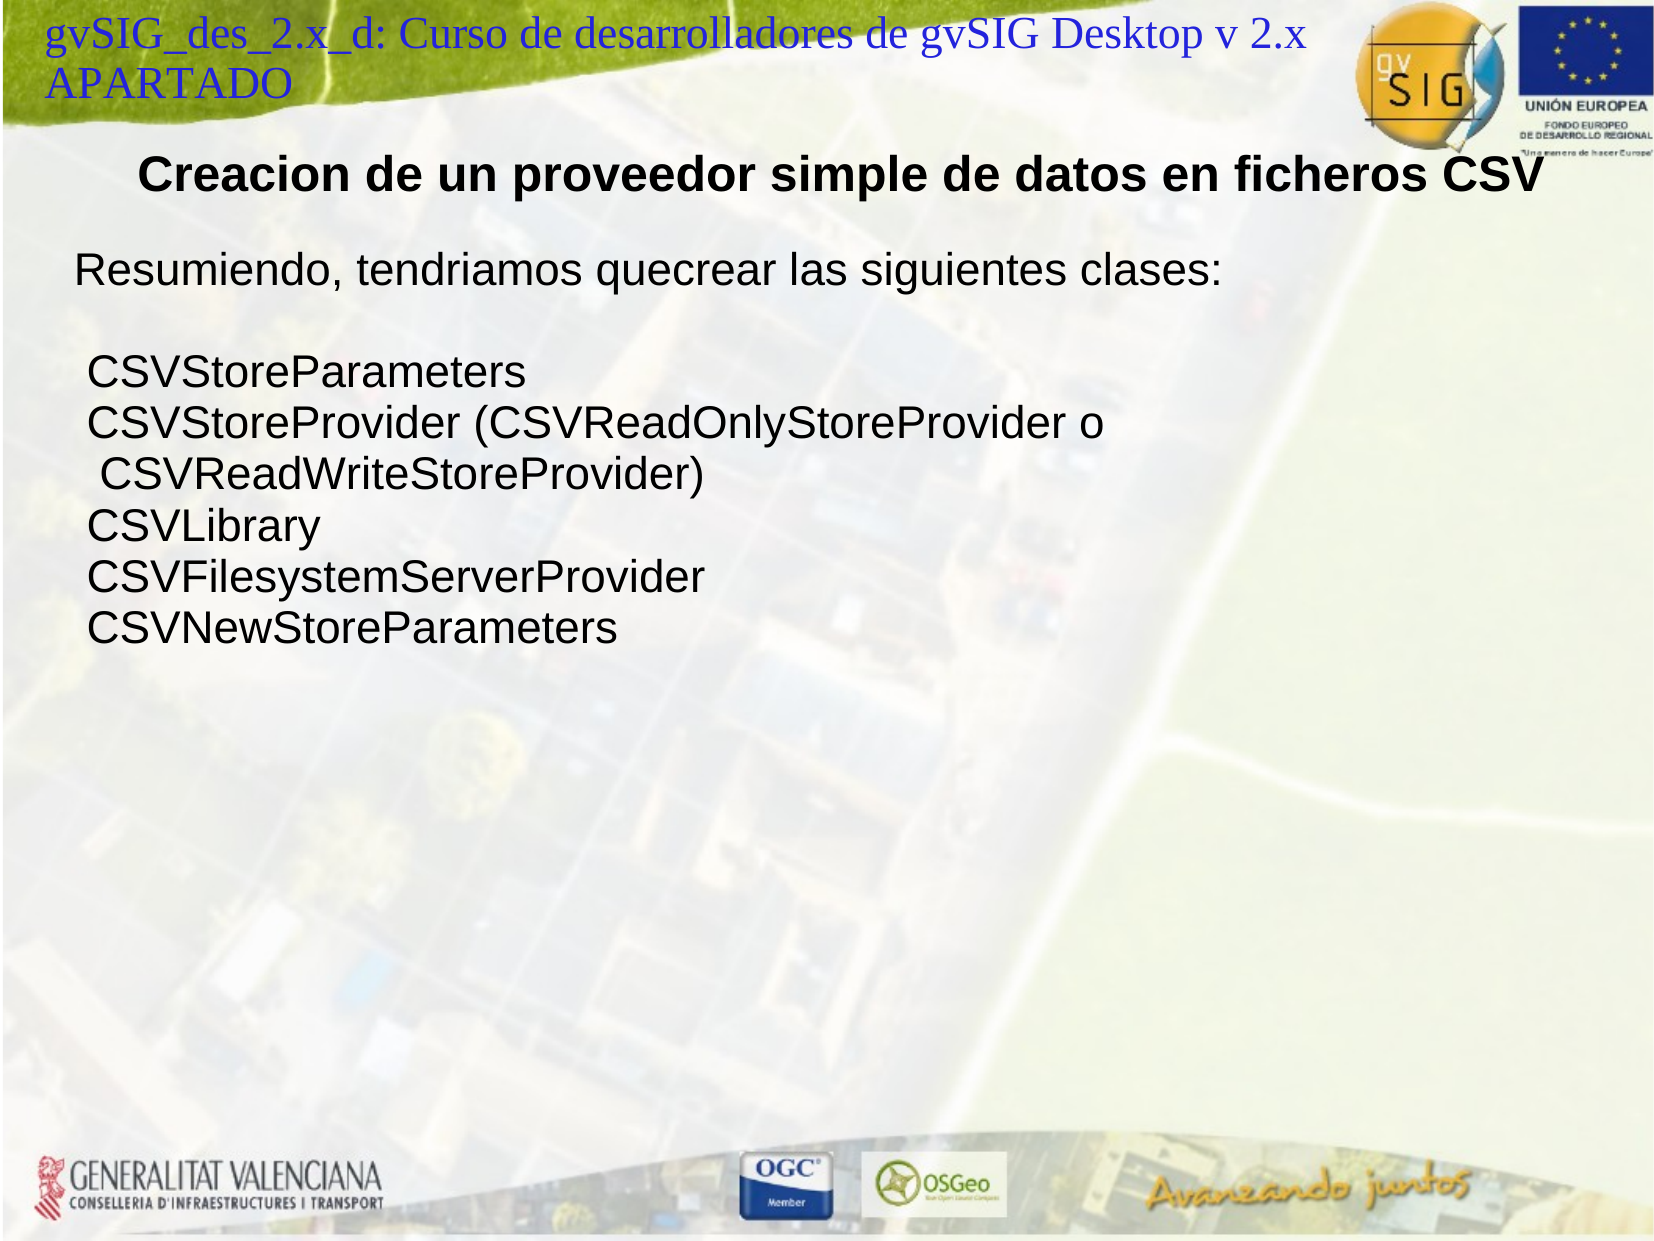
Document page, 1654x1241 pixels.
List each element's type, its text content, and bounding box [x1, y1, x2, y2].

text_box Creacion de un proveedor simple de datos en ficheros CSV Resumiendo, tendriamos quecrear las siguientes clases: CSVStoreParameters CSVStoreProvider (CSVReadOnlyStoreProvider o CSVReadWriteStoreProvider) CSVLibrary CSVFilesystemServerProvider CSVNewStoreParameters [59, 138, 1625, 965]
picture [2, 0, 1654, 1241]
